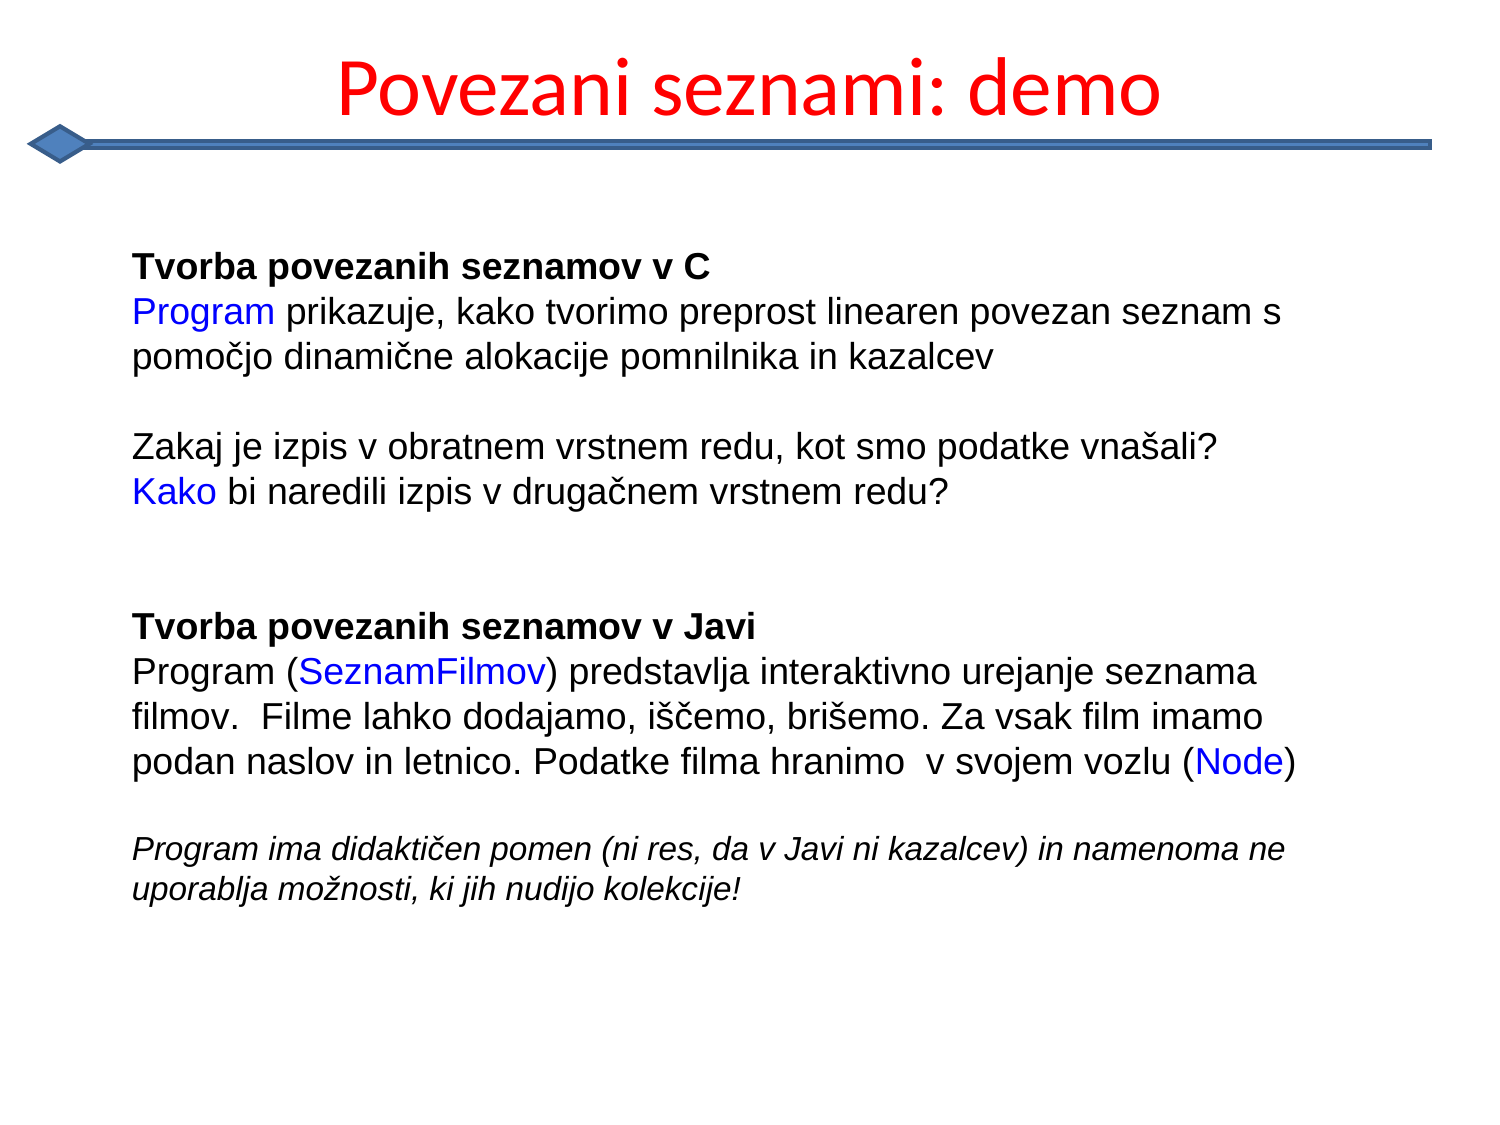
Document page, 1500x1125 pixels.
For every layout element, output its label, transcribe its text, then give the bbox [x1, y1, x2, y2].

title Povezani seznami: demo [75, 23, 1426, 141]
text_box Tvorba povezanih seznamov v C Program prikazuje, kako tvorimo preprost linearen povezan seznam s pomočjo dinamične alokacije pomnilnika in kazalcev Zakaj je izpis v obratnem vrstnem redu, kot smo podatke vnašali? Kako bi naredili izpis v drugačnem vrstnem redu? Tvorba povezanih seznamov v Javi Program (SeznamFilmov) predstavlja interaktivno urejanje seznama filmov. Filme lahko dodajamo, iščemo, brišemo. Za vsak film imamo podan naslov in letnico. Podatke filma hranimo v svojem vozlu (Node) Program ima didaktičen pomen (ni res, da v Javi ni kazalcev) in namenoma ne uporablja možnosti, ki jih nudijo kolekcije! [117, 234, 1313, 915]
